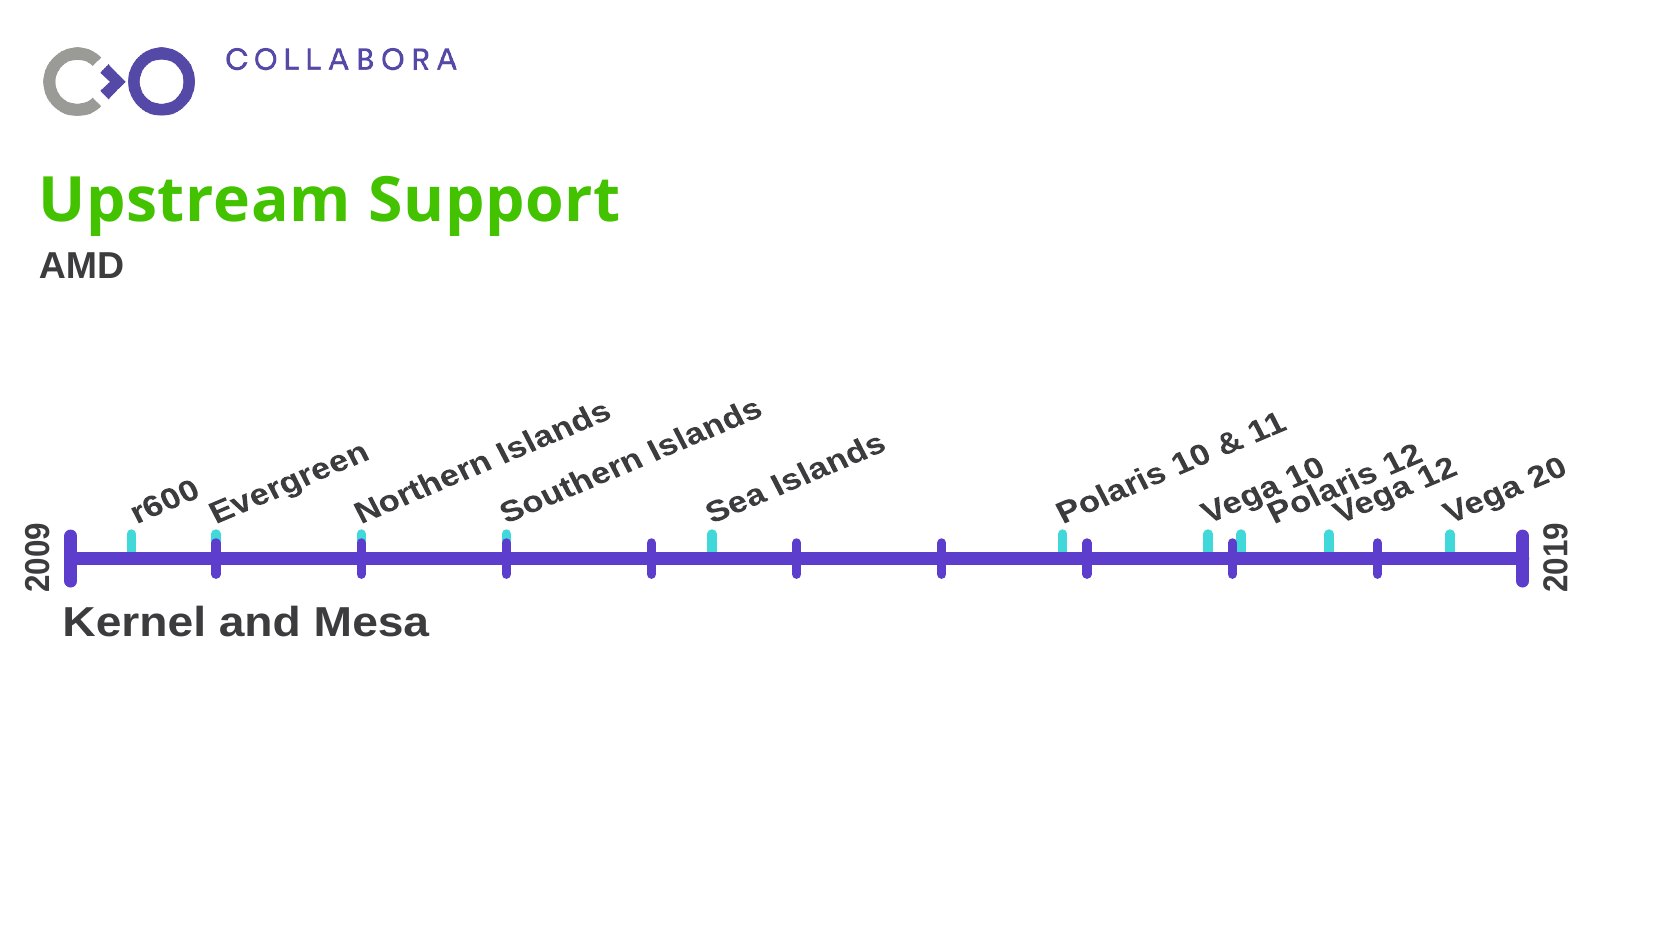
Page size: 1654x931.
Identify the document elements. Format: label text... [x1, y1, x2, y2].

picture [3, 333, 1654, 672]
text_box AMD [38, 240, 1612, 290]
picture [43, 47, 457, 116]
title Upstream Support [38, 159, 1614, 216]
